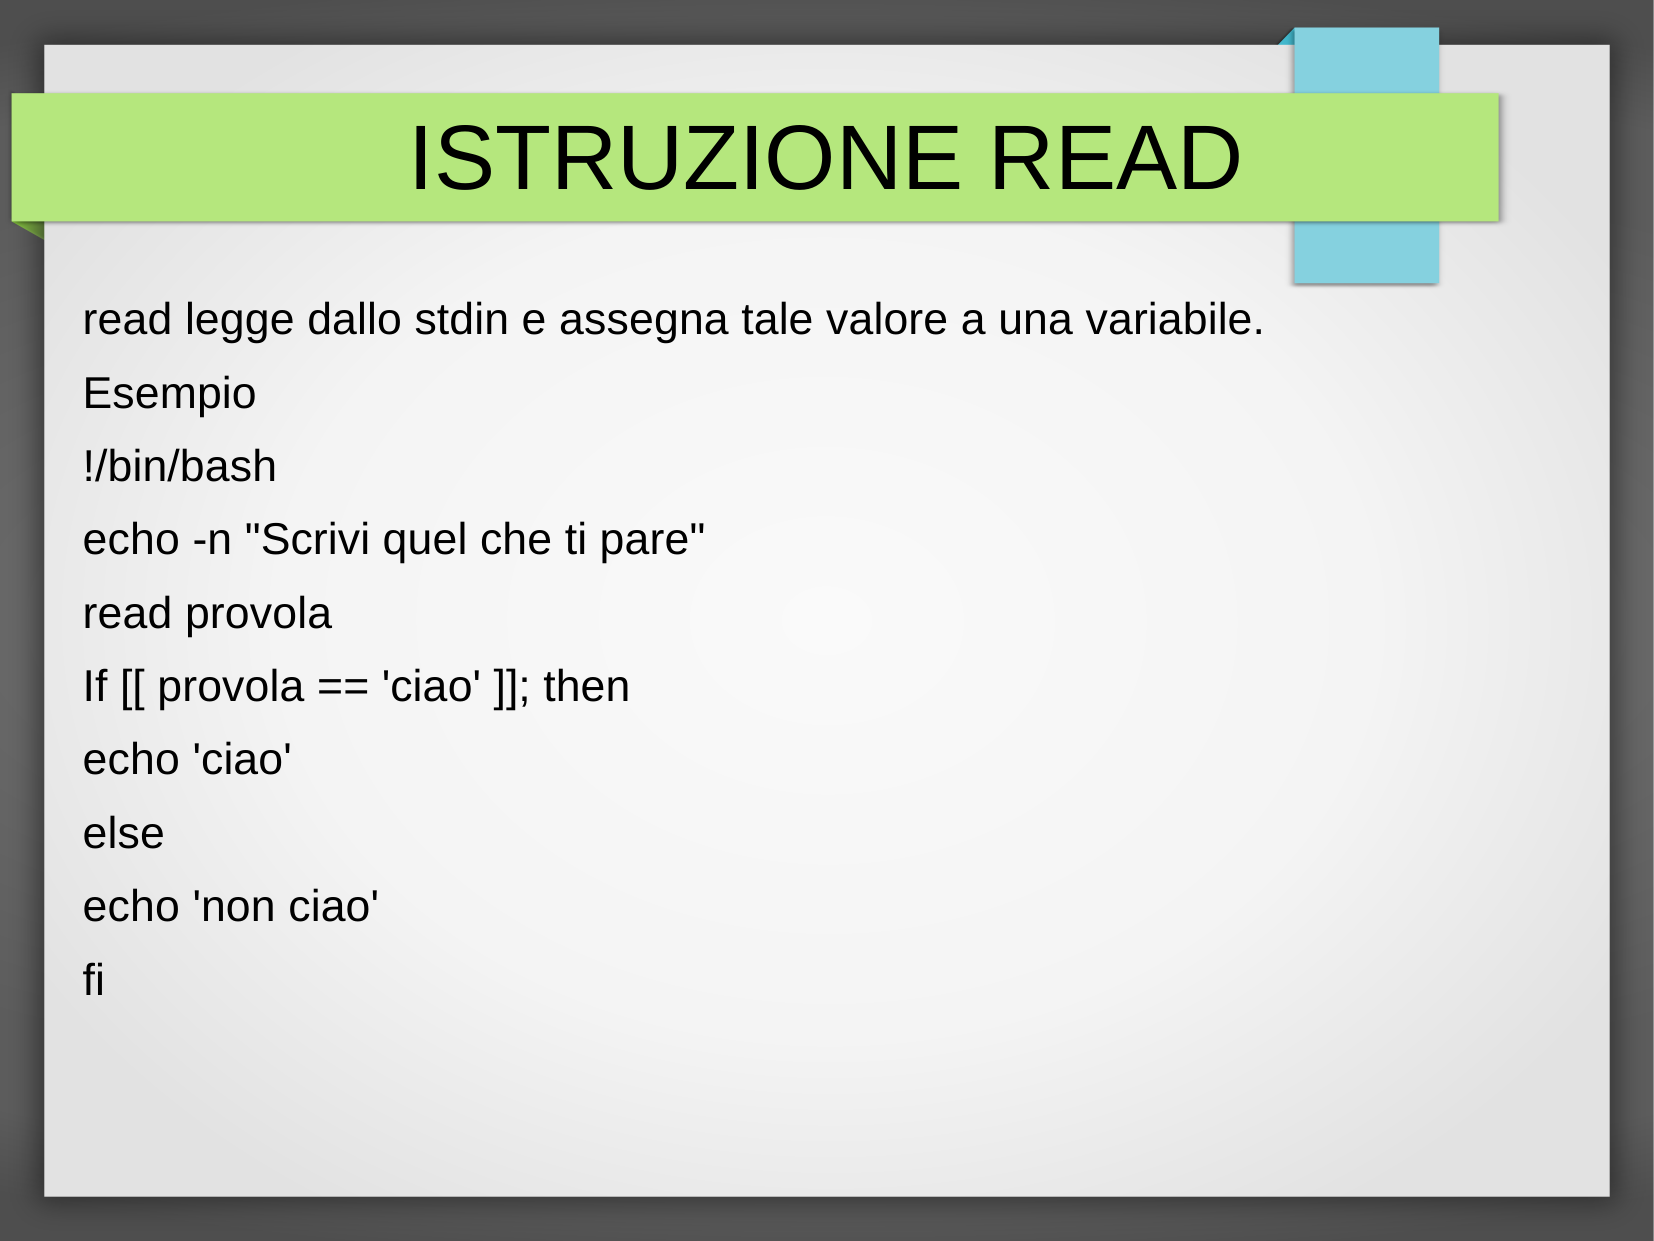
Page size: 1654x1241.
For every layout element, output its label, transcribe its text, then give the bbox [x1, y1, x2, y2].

list read legge dallo stdin e assegna tale valore a una variabile. Esempio !/bin/bash echo -n "Scrivi quel che ti pare" read provola If [[ provola == 'ciao' ]]; then echo 'ciao' else echo 'non ciao' fi [82, 290, 1571, 1010]
picture [0, 0, 1654, 1241]
title ISTRUZIONE READ [82, 49, 1571, 257]
